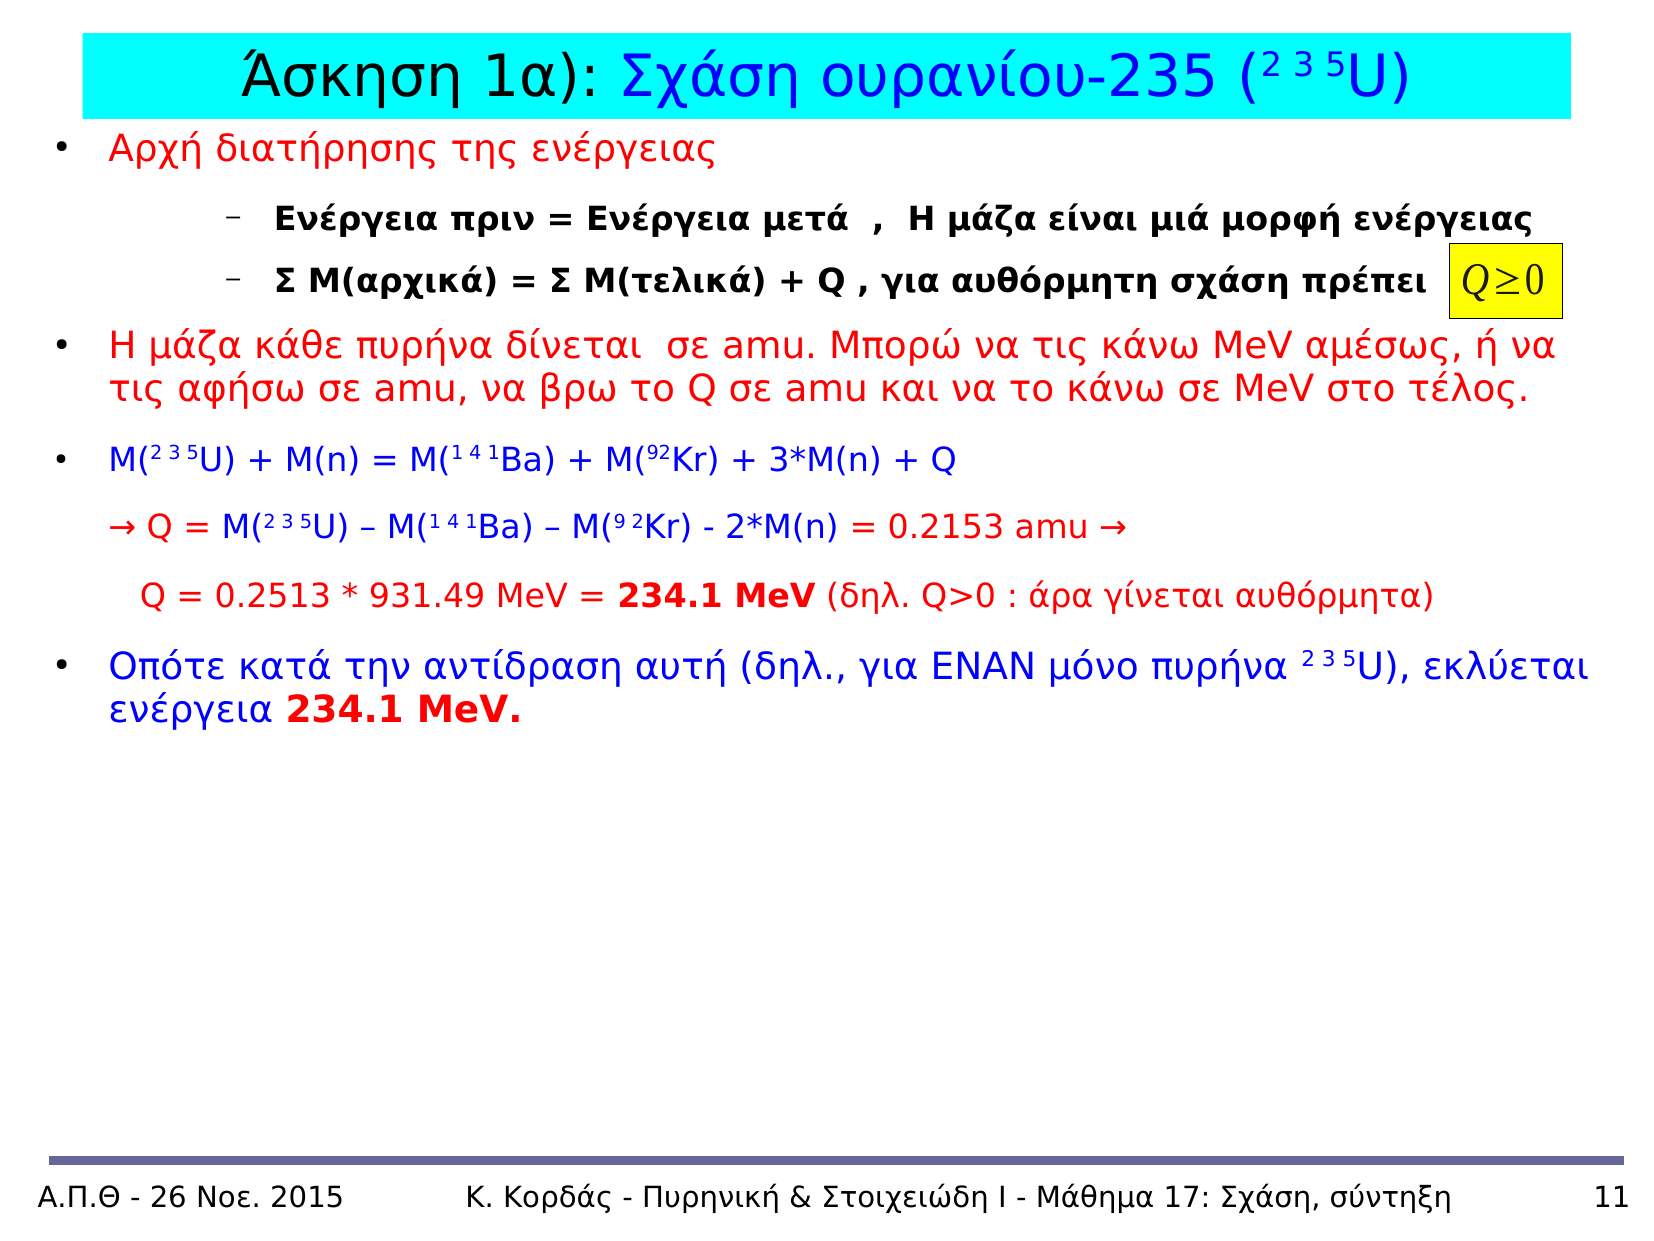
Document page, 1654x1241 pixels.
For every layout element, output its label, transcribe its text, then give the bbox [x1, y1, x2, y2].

text_box [1449, 243, 1563, 319]
list Αρχή διατήρησης της ενέργειας Ενέργεια πριν = Ενέργεια μετά , Η μάζα είναι μιά μορφή ενέργειας Σ Μ(αρχικά) = Σ Μ(τελικά) + Q , για αυθόρμητη σχάση πρέπει Η μάζα κάθε πυρήνα δίνεται σε amu. Mπορώ να τις κάνω MeV αμέσως, ή να τις αφήσω σε amu, να βρω το Q σε amu και να το κάνω σε MeV στο τέλος. Μ(2 3 5U) + M(n) = Μ(1 4 1Ba) + M(92Kr) + 3*M(n) + Q → Q = Μ(2 3 5U) – Μ(1 4 1Ba) – M(9 2Kr) - 2*M(n) = 0.2153 amu → Q = 0.2513 * 931.49 MeV = 234.1 MeV (δηλ. Q>0 : άρα γίνεται αυθόρμητα) Οπότε κατά την αντίδραση αυτή (δηλ., για ΕΝΑΝ μόνο πυρήνα 2 3 5U), εκλύεται ενέργεια 234.1 MeV. [37, 126, 1622, 1088]
chart [1450, 255, 1559, 306]
title Άσκηση 1α): Σχάση ουρανίου-235 (2 3 5U) [82, 33, 1571, 119]
